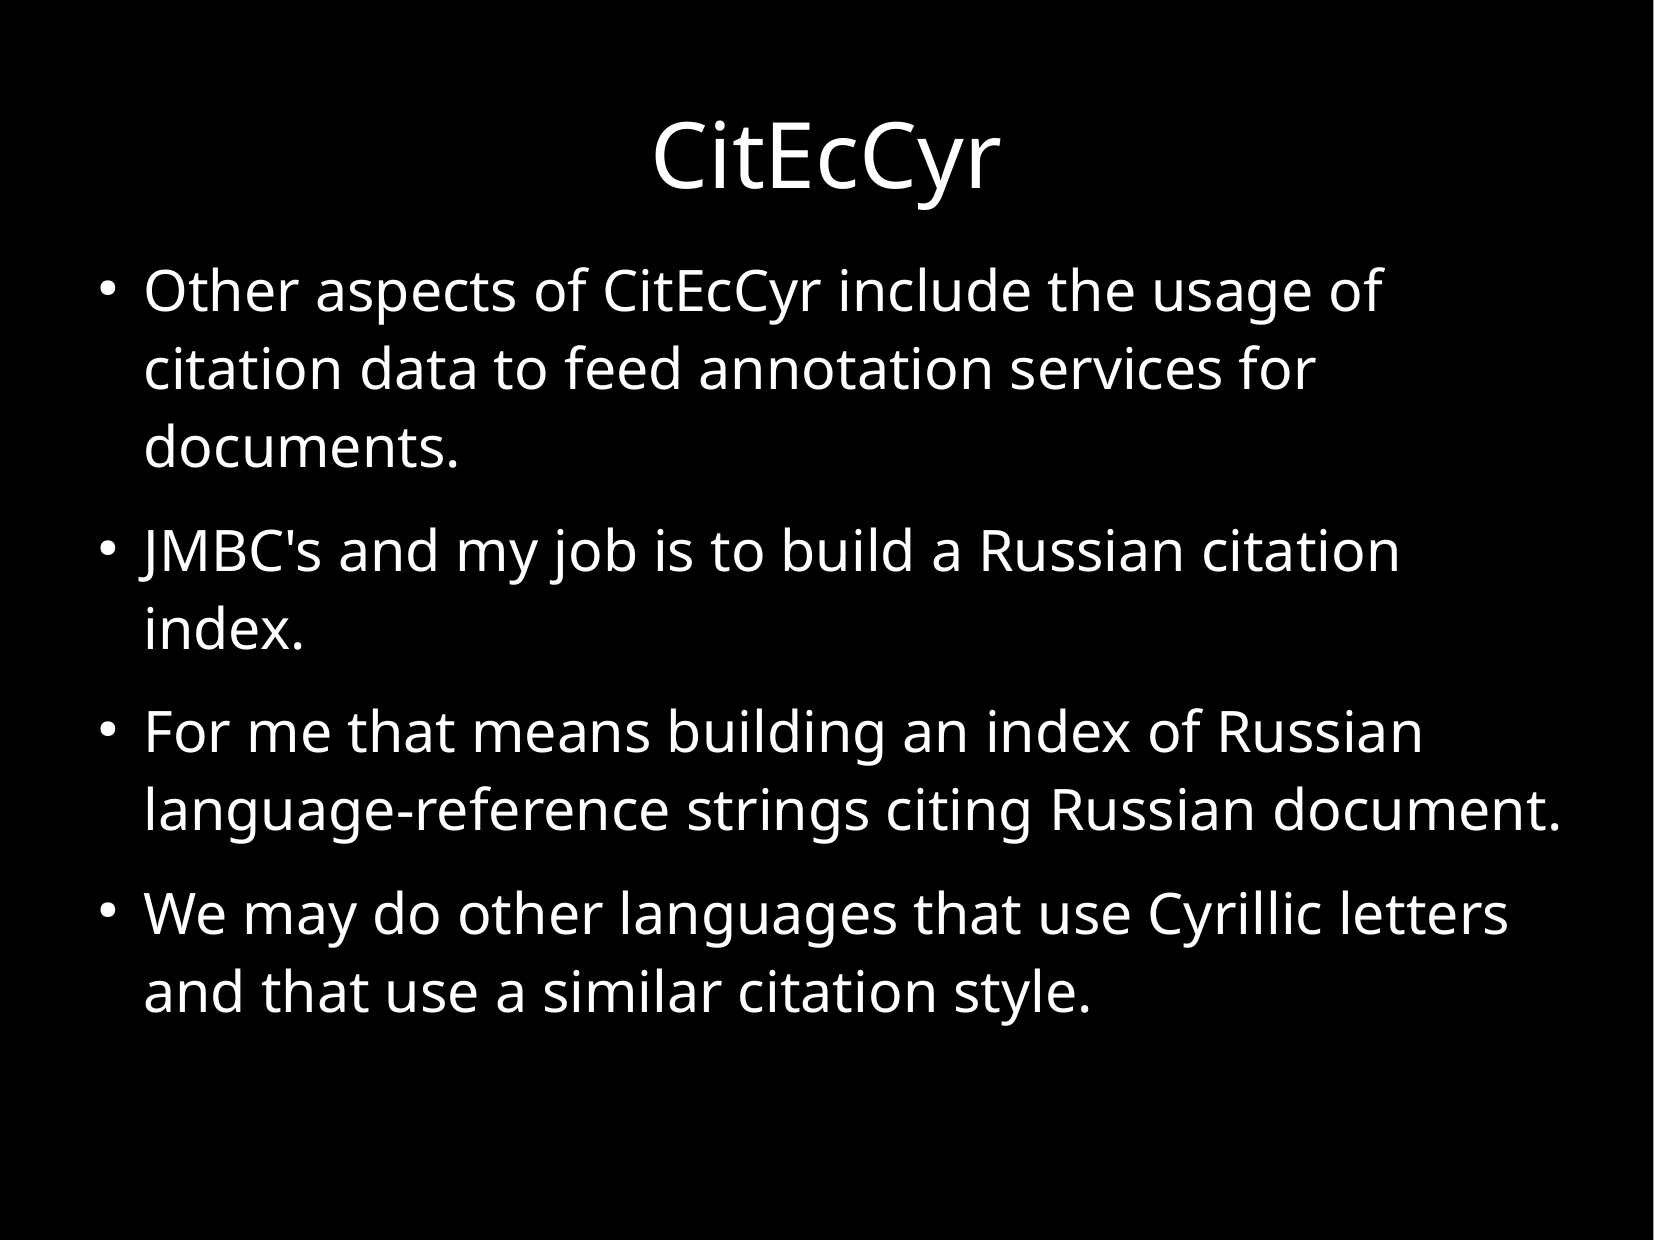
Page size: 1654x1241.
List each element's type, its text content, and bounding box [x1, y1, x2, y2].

title CitEcCyr [82, 49, 1571, 250]
list Other aspects of CitEcCyr include the usage of citation data to feed annotation services for documents. JMBC's and my job is to build a Russian citation index. For me that means building an index of Russian language-reference strings citing Russian document. We may do other languages that use Cyrillic letters and that use a similar citation style. [82, 250, 1571, 1093]
